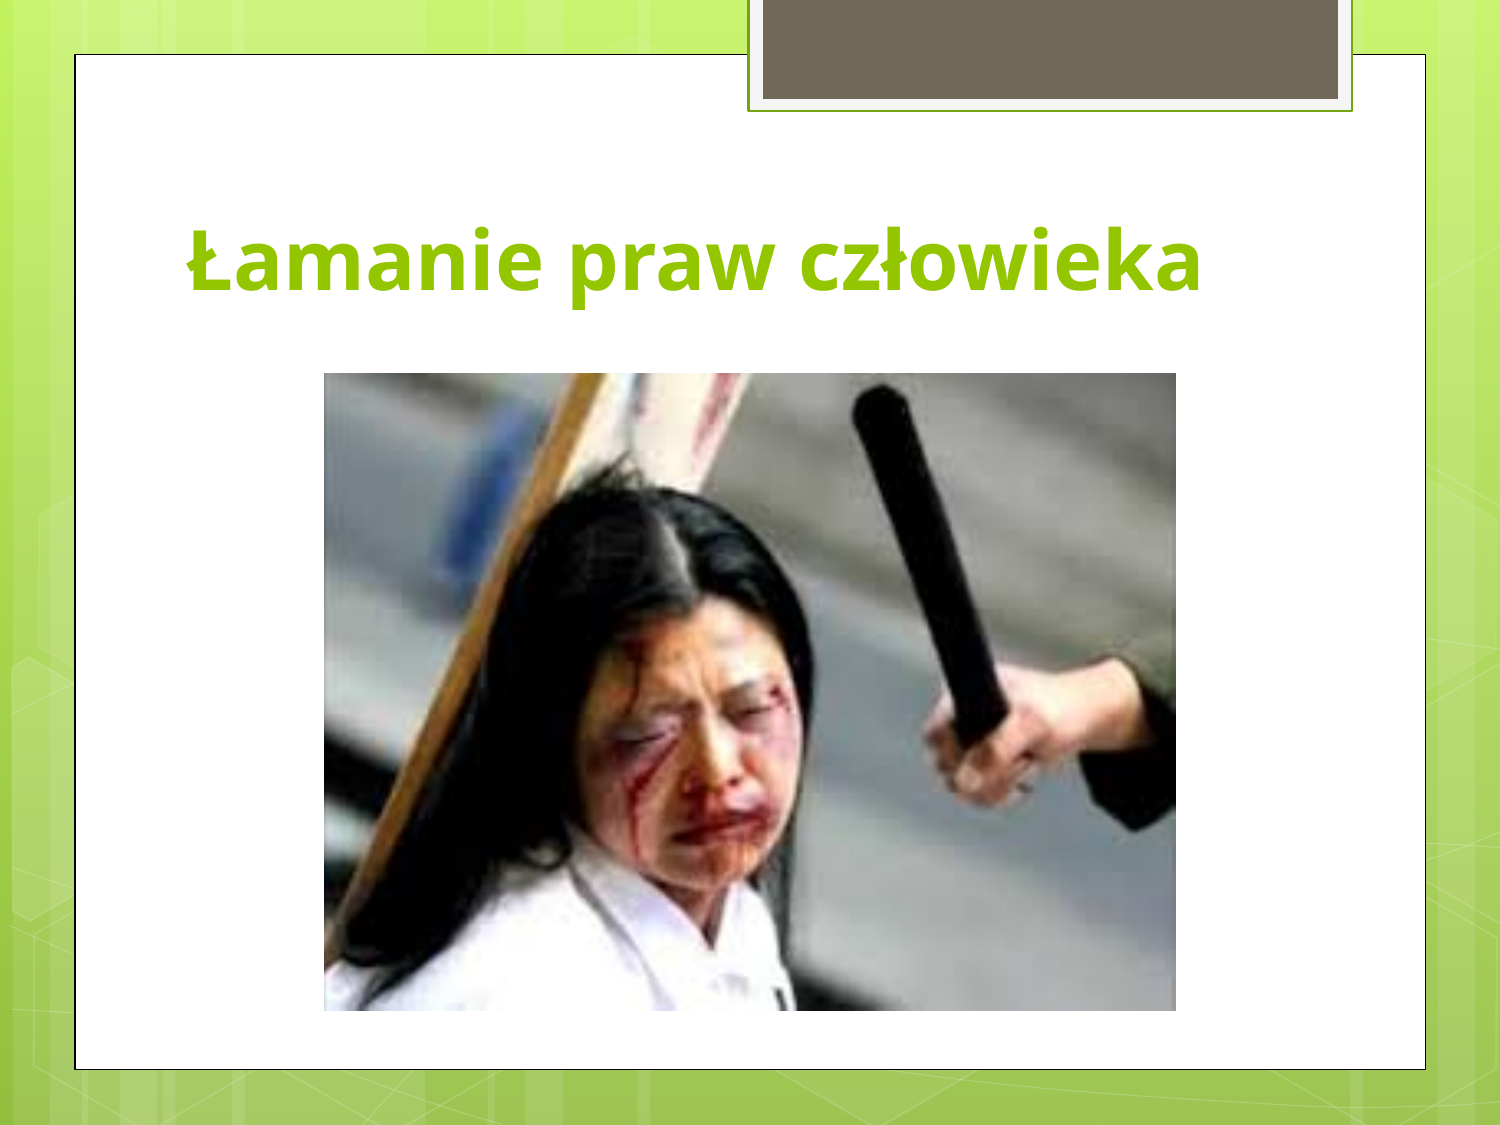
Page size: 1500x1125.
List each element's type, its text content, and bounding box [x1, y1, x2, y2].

picture [324, 373, 1176, 1011]
title Łamanie praw człowieka [171, 168, 1324, 315]
